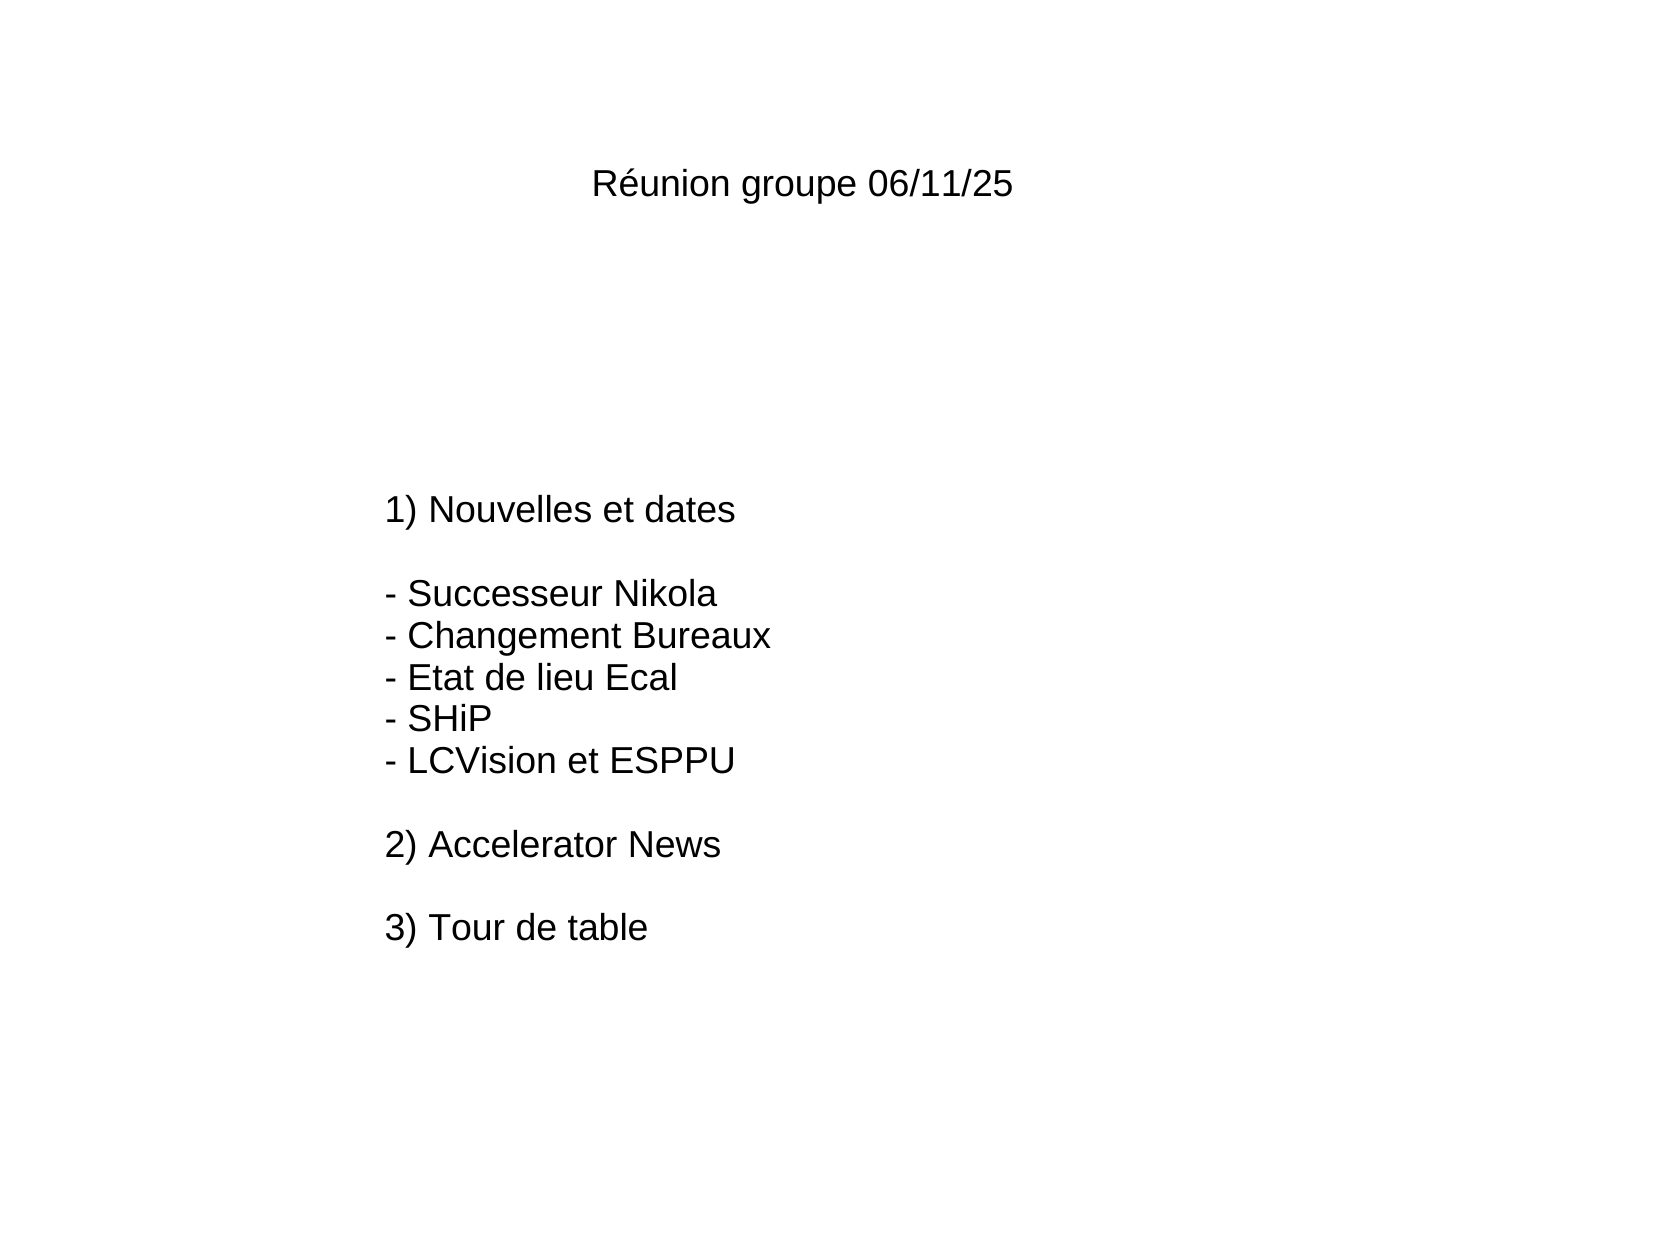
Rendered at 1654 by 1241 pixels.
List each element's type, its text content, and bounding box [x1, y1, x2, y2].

text_box 1) Nouvelles et dates - Successeur Nikola - Changement Bureaux - Etat de lieu Ecal - SHiP - LCVision et ESPPU 2) Accelerator News 3) Tour de table [369, 144, 1426, 916]
